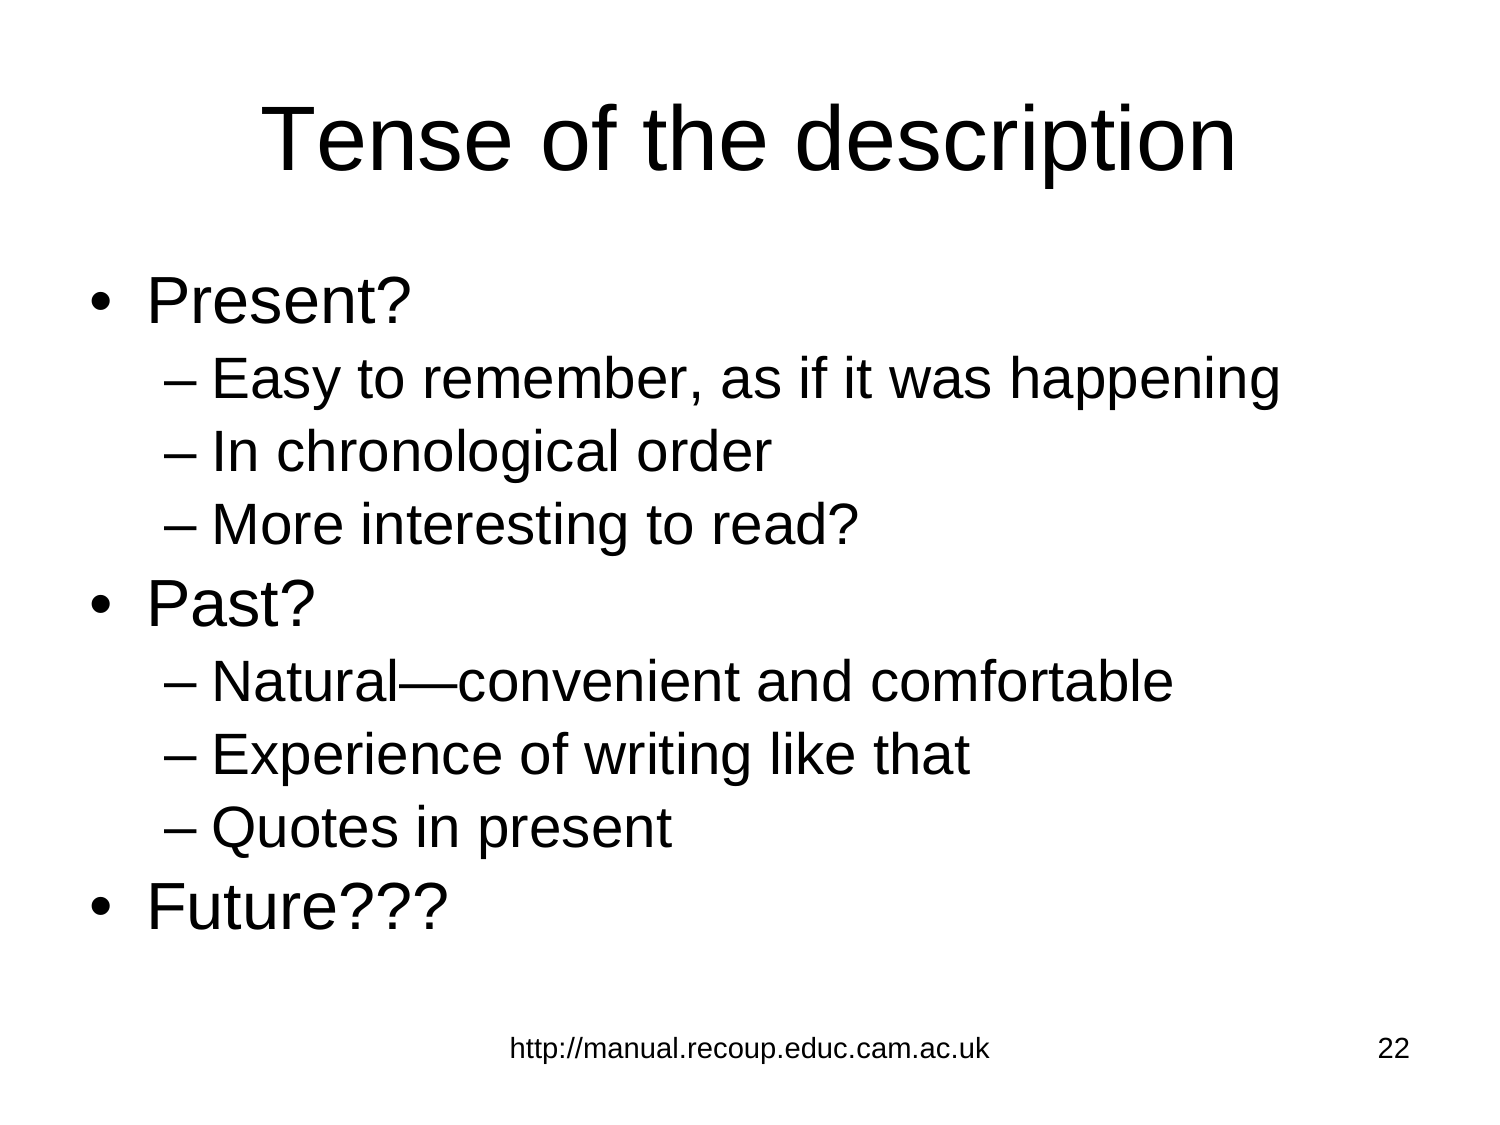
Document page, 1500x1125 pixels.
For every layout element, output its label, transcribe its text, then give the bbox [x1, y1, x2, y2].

list Present? Easy to remember, as if it was happening In chronological order More interesting to read? Past? Natural—convenient and comfortable Experience of writing like that Quotes in present Future??? [75, 262, 1426, 1006]
title Tense of the description [75, 45, 1426, 233]
